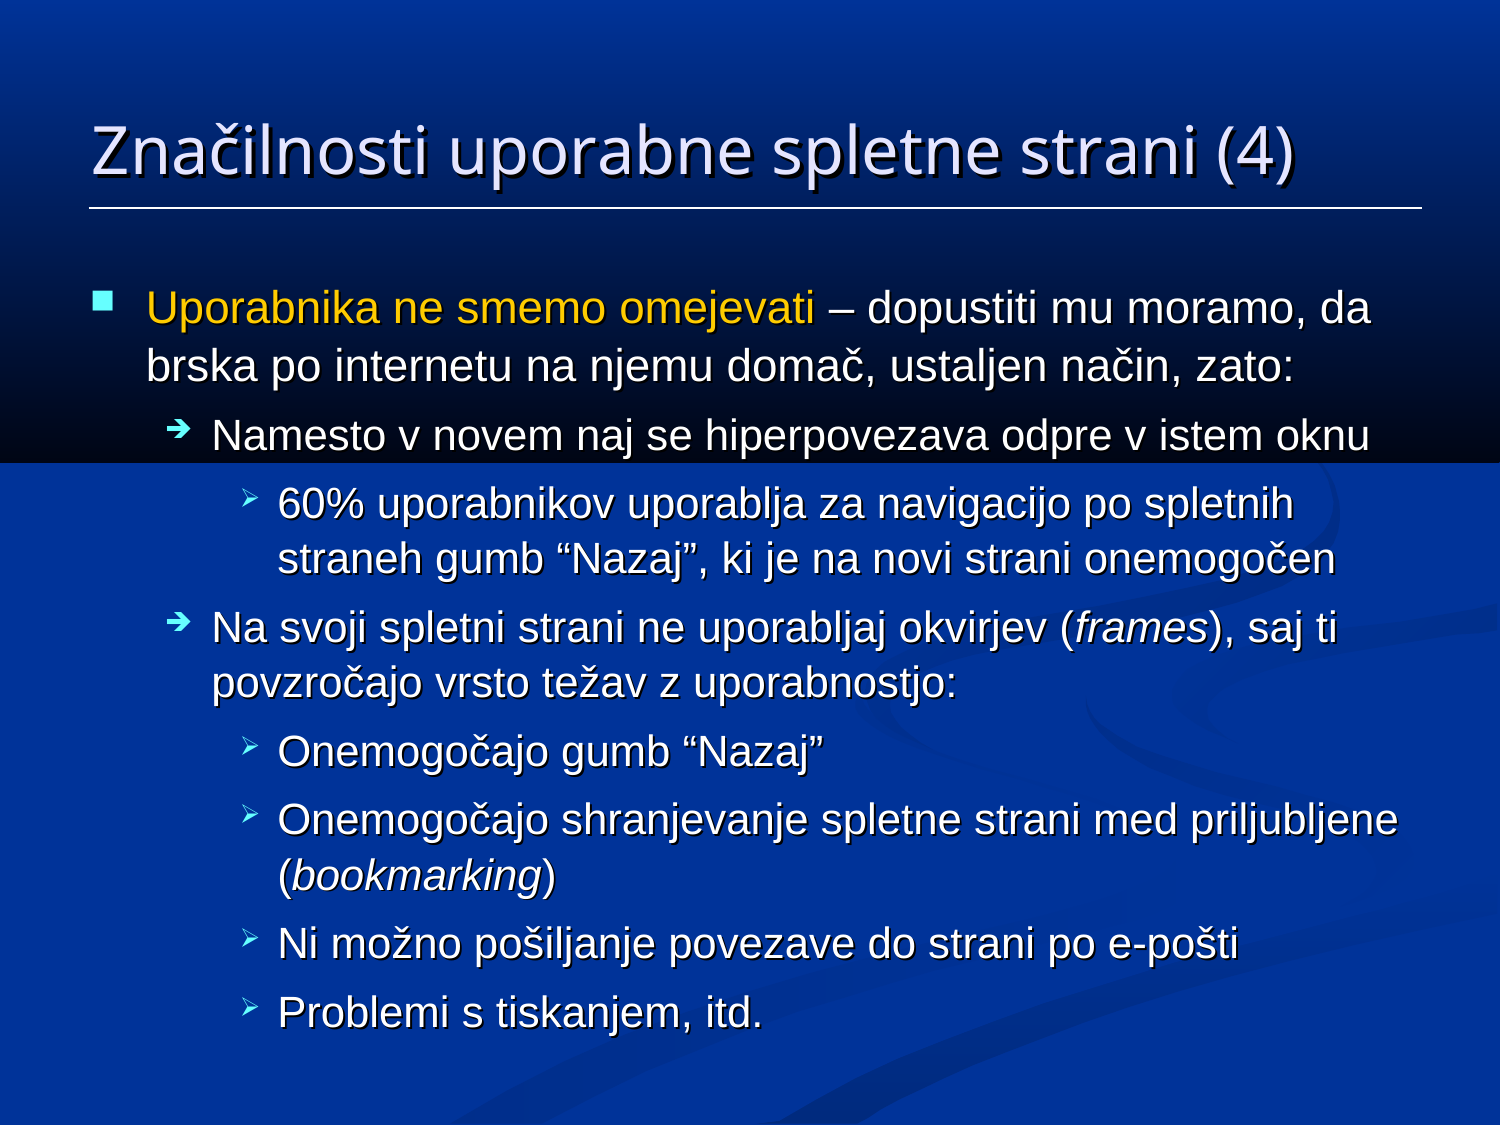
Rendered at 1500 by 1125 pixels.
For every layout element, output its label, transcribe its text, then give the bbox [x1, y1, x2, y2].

text_box Značilnosti uporabne spletne strani (4) [76, 54, 1352, 243]
text_box Uporabnika ne smemo omejevati – dopustiti mu moramo, da brska po internetu na njemu domač, ustaljen način, zato: Namesto v novem naj se hiperpovezava odpre v istem oknu 60% uporabnikov uporablja za navigacijo po spletnih straneh gumb “Nazaj”, ki je na novi strani onemogočen Na svoji spletni strani ne uporabljaj okvirjev (frames), saj ti povzročajo vrsto težav z uporabnostjo: Onemogočajo gumb “Nazaj” Onemogočajo shranjevanje spletne strani med priljubljene (bookmarking) Ni možno pošiljanje povezave do strani po e-pošti Problemi s tiskanjem, itd. [74, 267, 1459, 1056]
